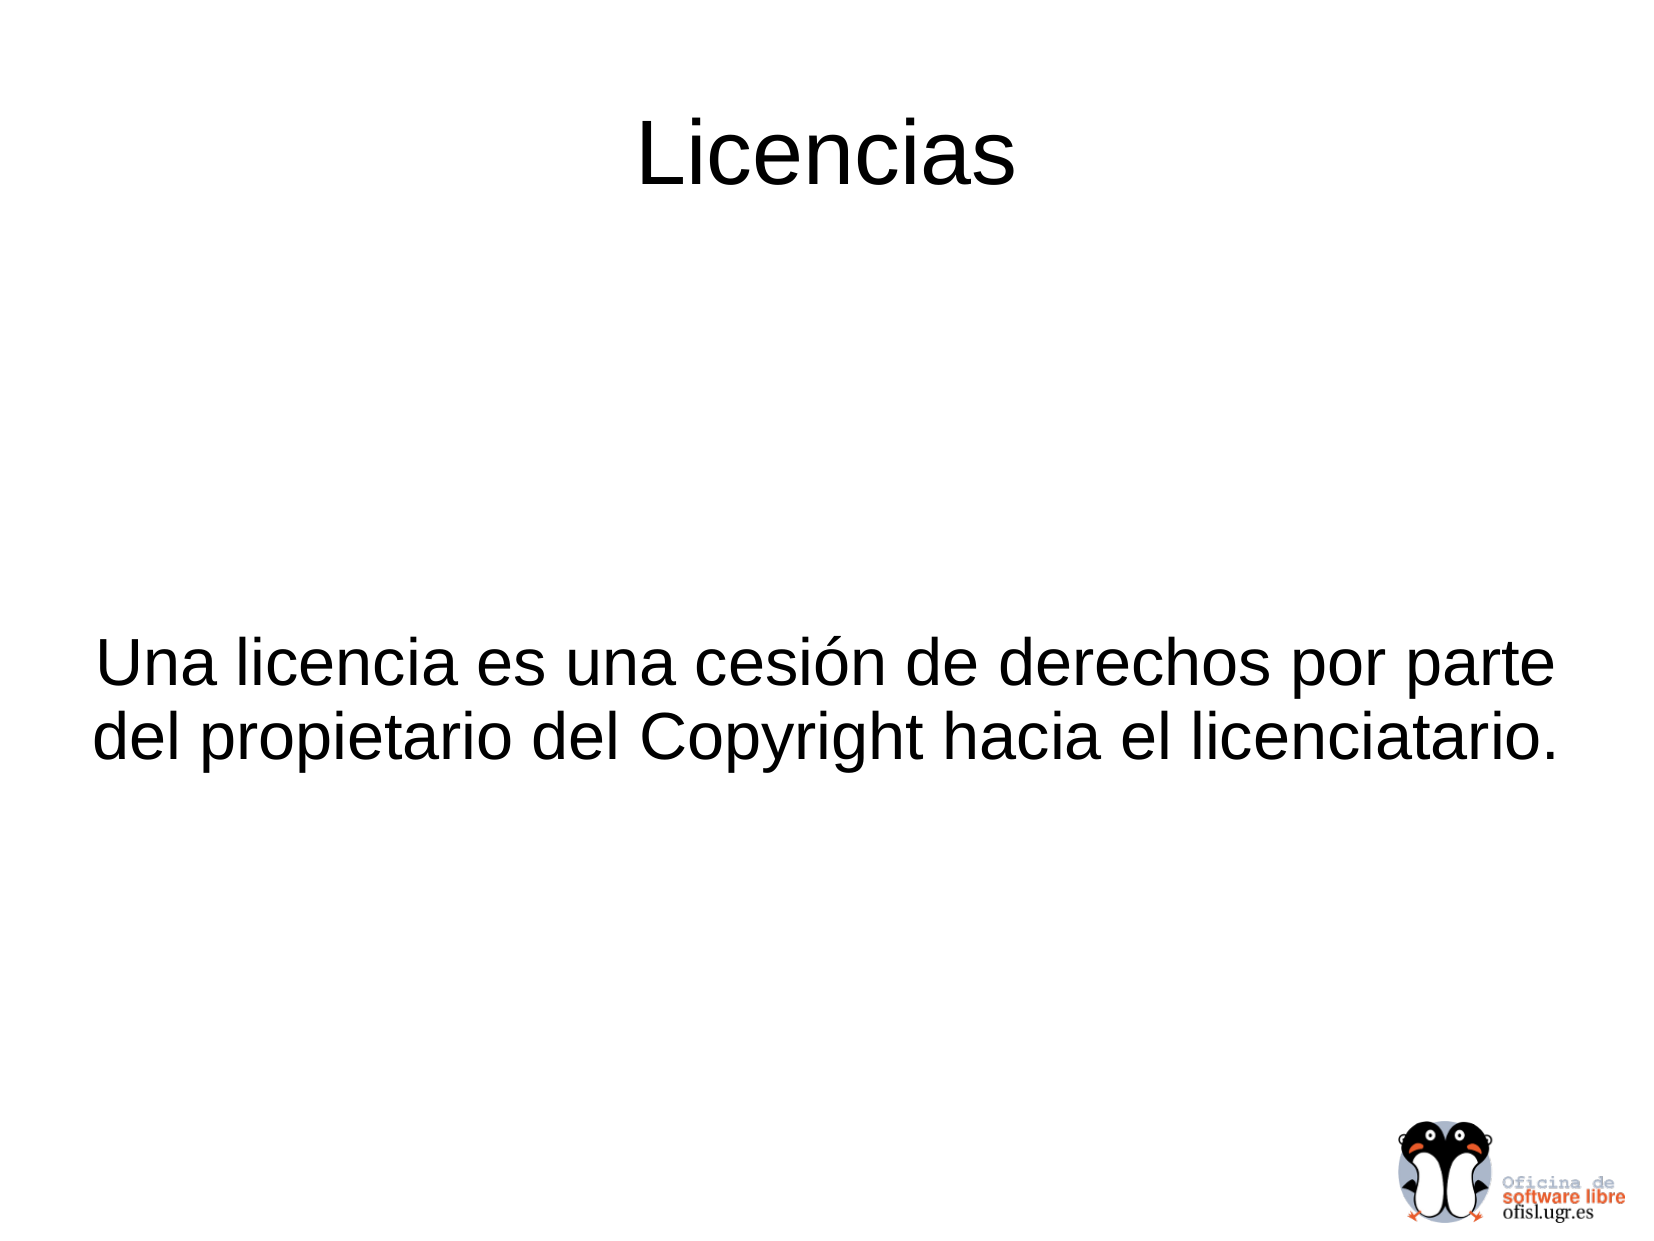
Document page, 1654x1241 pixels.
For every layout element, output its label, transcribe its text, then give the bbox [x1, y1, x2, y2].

title Licencias [82, 56, 1571, 250]
picture [1398, 1121, 1625, 1223]
subtitle Una licencia es una cesión de derechos por parte del propietario del Copyright hacia el licenciatario. [82, 297, 1571, 1102]
